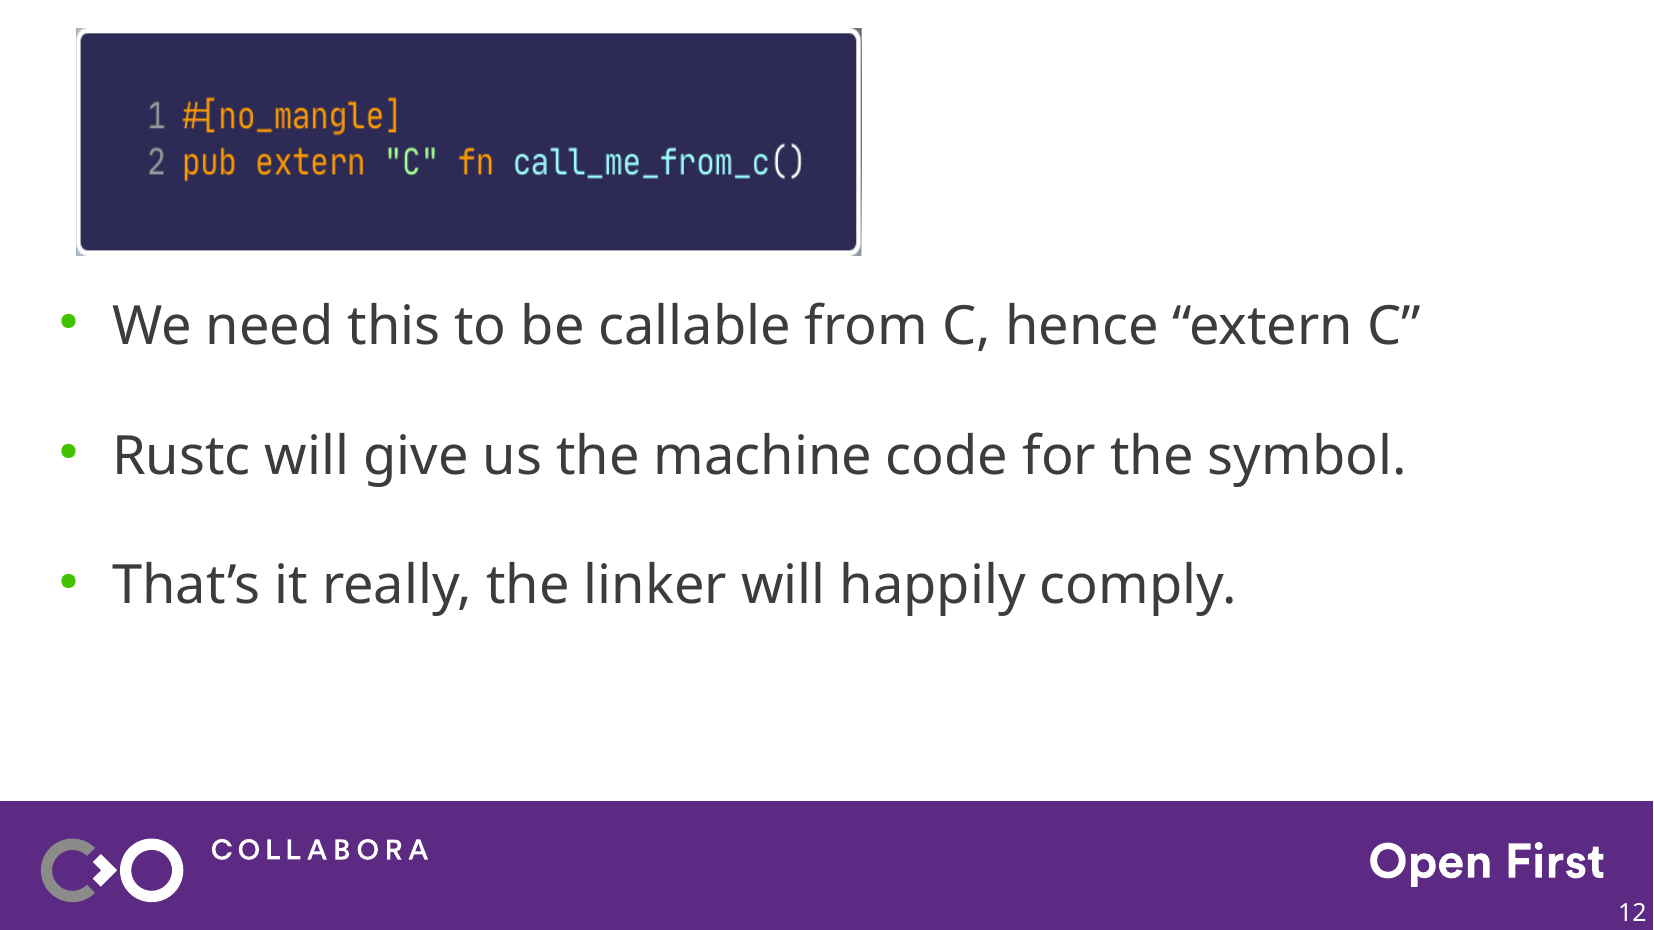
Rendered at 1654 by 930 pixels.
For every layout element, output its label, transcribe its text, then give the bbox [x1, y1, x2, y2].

list We need this to be callable from C, hence “extern C” Rustc will give us the machine code for the symbol. That’s it really, the linker will happily comply. [41, 160, 1613, 804]
picture [75, 28, 862, 256]
